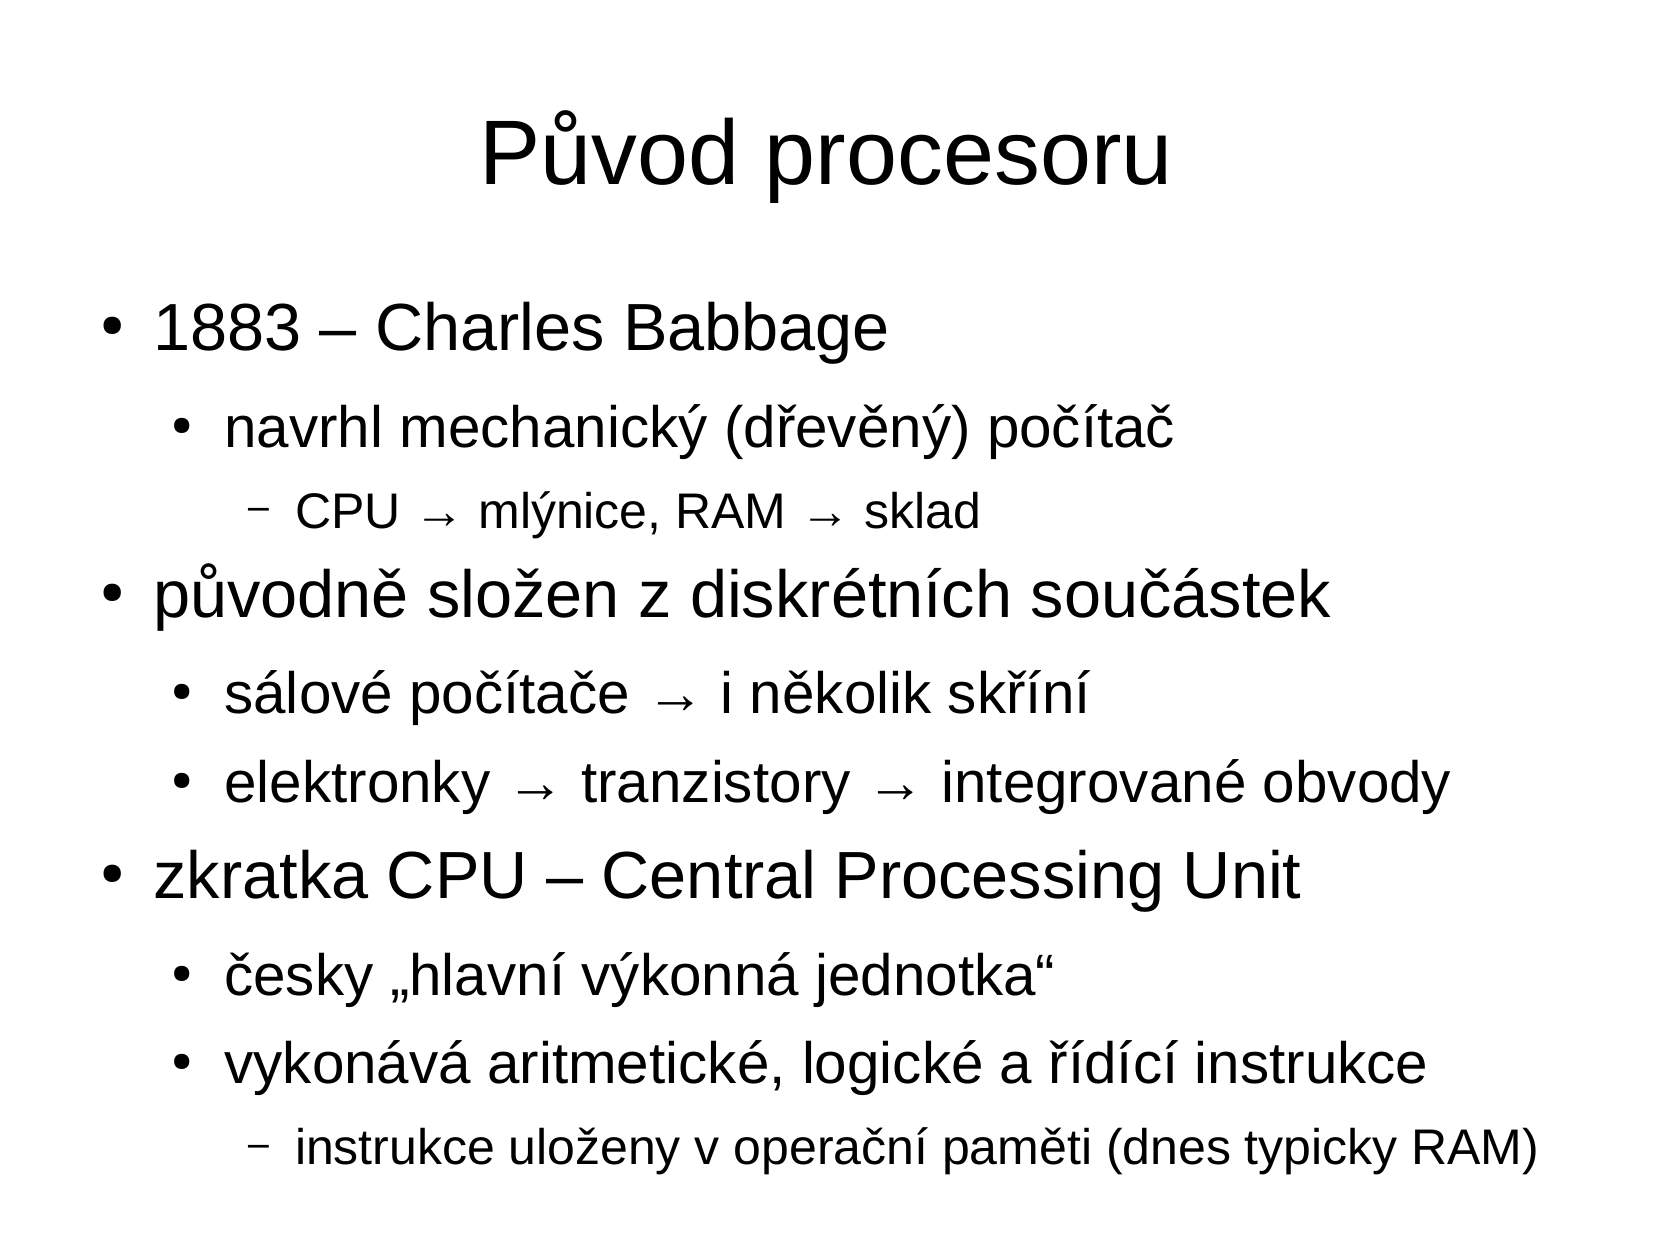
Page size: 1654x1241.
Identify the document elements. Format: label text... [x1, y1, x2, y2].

list 1883 – Charles Babbage navrhl mechanický (dřevěný) počítač CPU → mlýnice, RAM → sklad původně složen z diskrétních součástek sálové počítače → i několik skříní elektronky → tranzistory → integrované obvody zkratka CPU – Central Processing Unit česky „hlavní výkonná jednotka“ vykonává aritmetické, logické a řídící instrukce instrukce uloženy v operační paměti (dnes typicky RAM) [82, 290, 1571, 1176]
title Původ procesoru [82, 56, 1571, 250]
